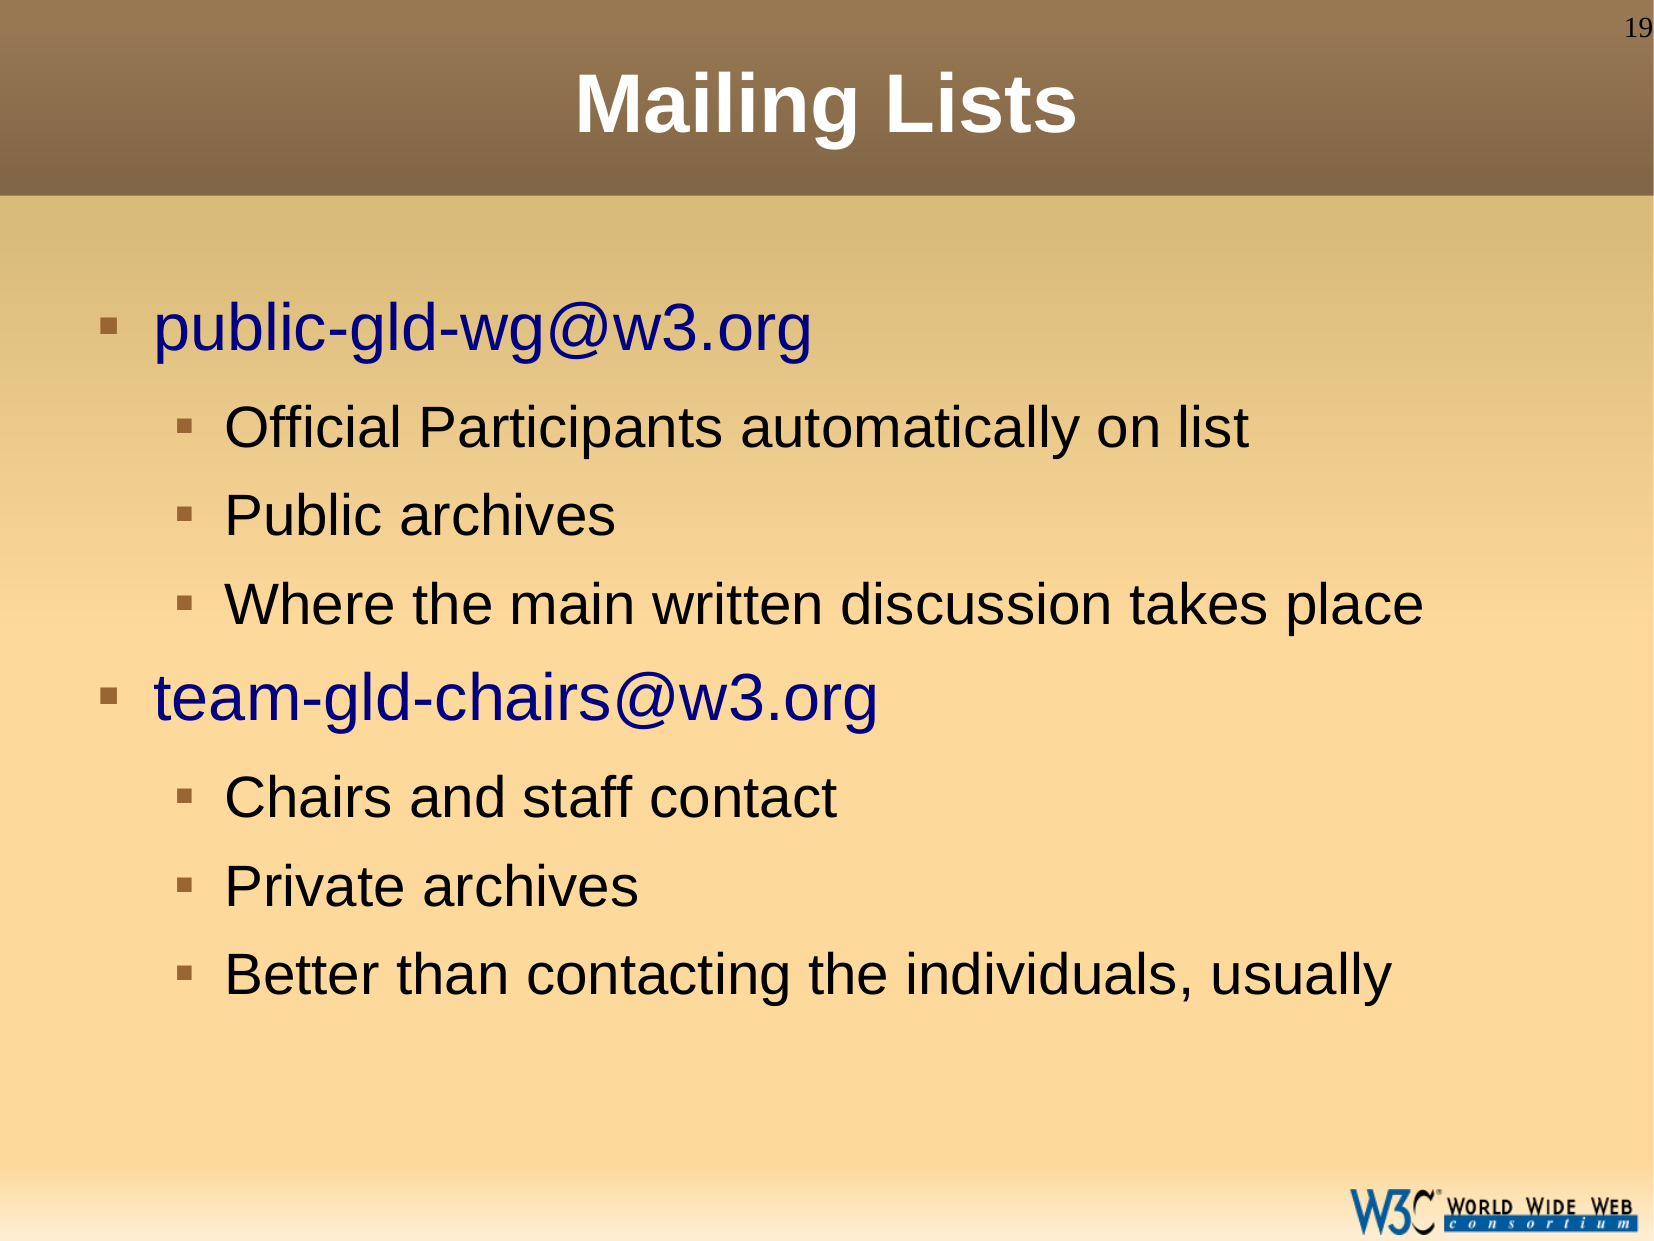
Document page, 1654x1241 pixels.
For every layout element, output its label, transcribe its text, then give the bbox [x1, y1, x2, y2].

list public-gld-wg@w3.org Official Participants automatically on list Public archives Where the main written discussion takes place team-gld-chairs@w3.org Chairs and staff contact Private archives Better than contacting the individuals, usually [82, 290, 1571, 1109]
picture [0, 208, 1654, 1241]
title Mailing Lists [0, 0, 1654, 208]
